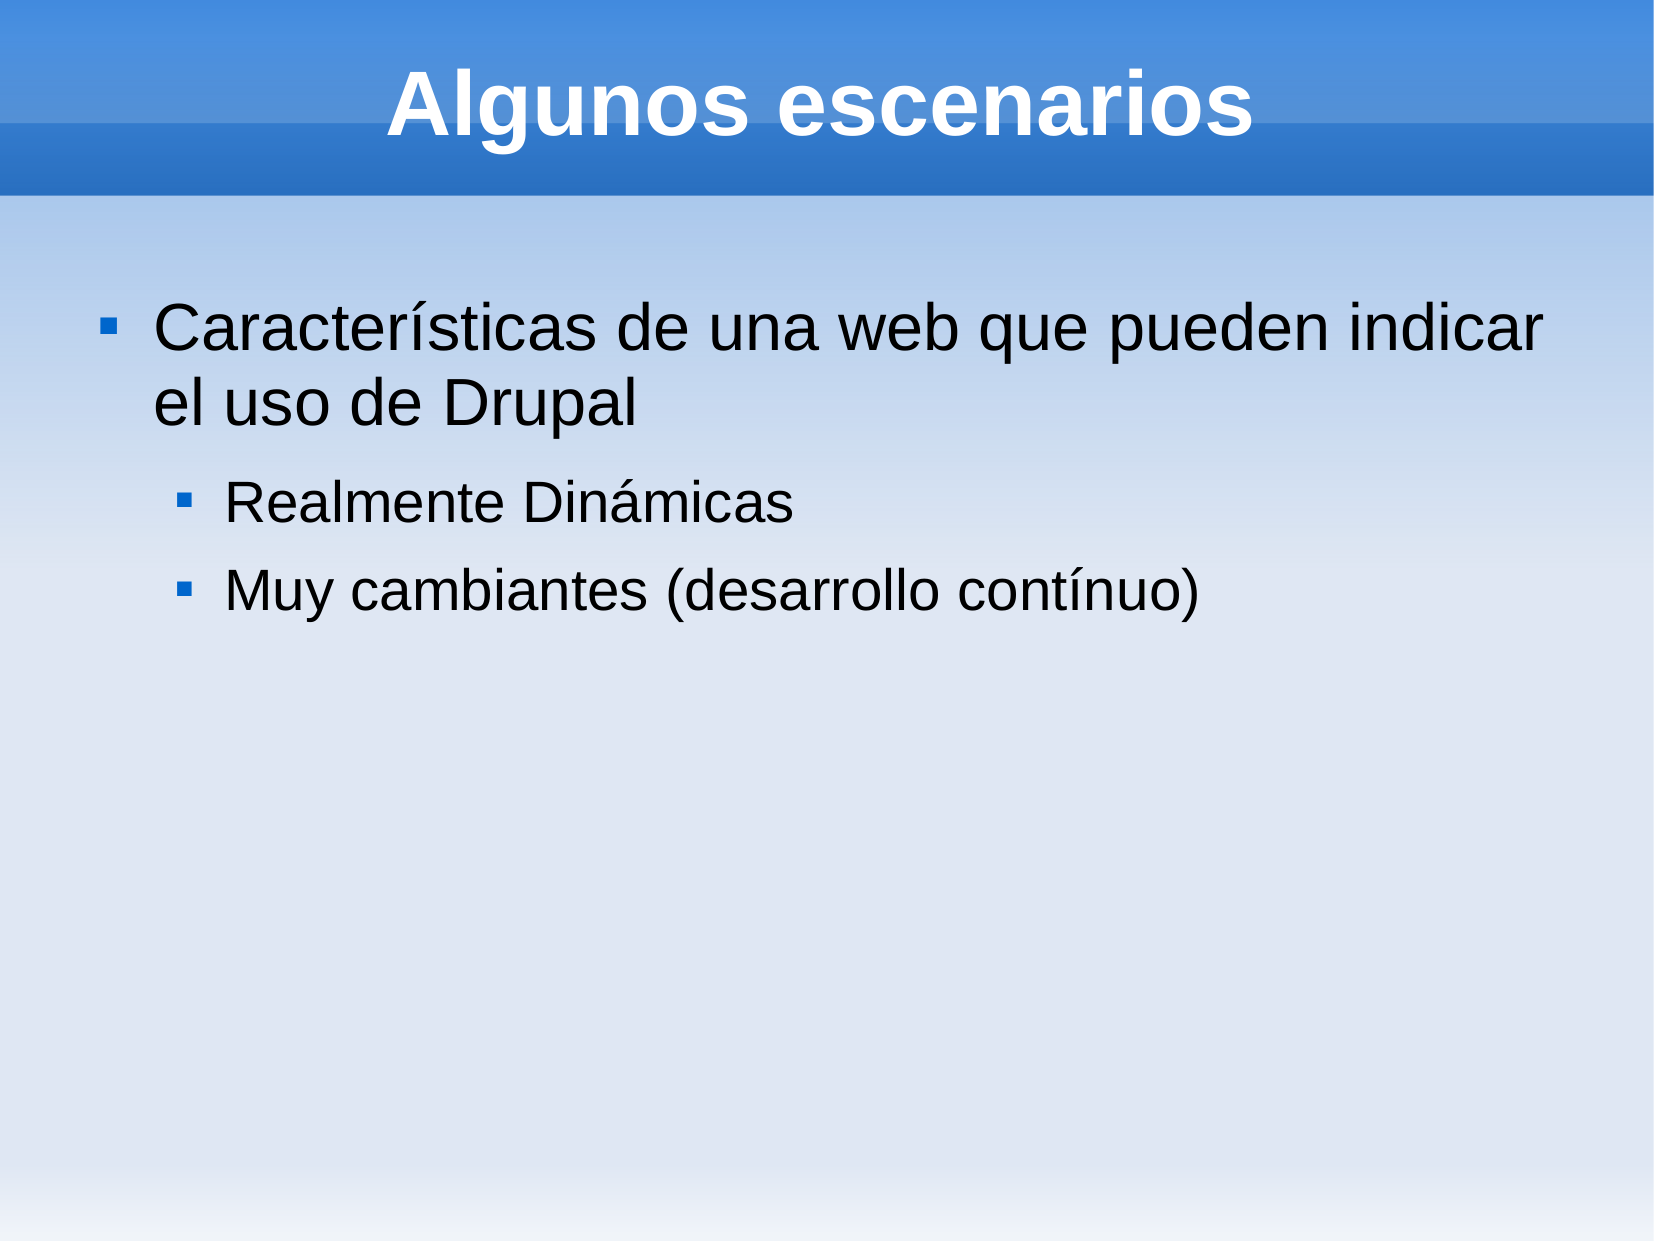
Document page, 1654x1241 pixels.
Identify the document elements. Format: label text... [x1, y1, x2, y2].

list Características de una web que pueden indicar el uso de Drupal Realmente Dinámicas Muy cambiantes (desarrollo contínuo) [82, 290, 1571, 1109]
title Algunos escenarios [76, 0, 1565, 208]
picture [0, 0, 1654, 1241]
